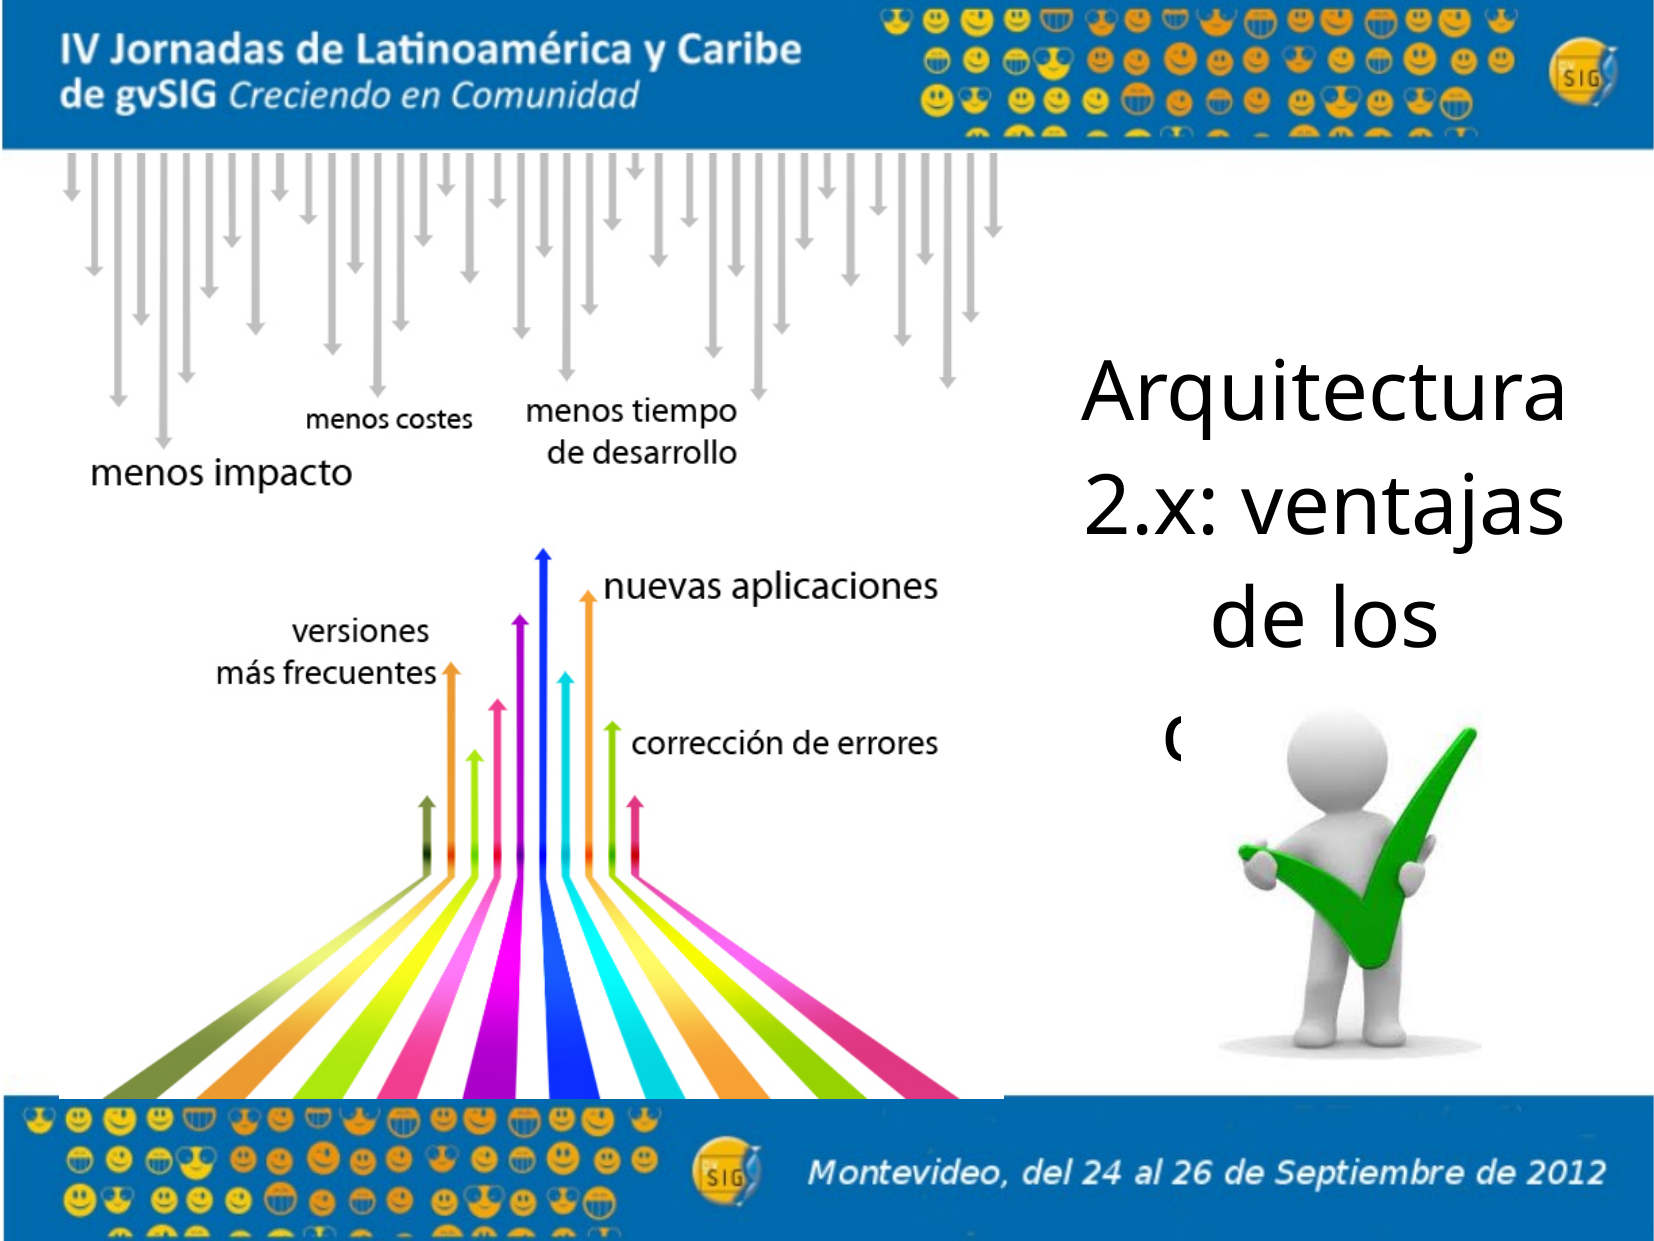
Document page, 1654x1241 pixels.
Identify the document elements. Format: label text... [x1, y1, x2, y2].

title Arquitectura 2.x: ventajas de los cambios [1044, 174, 1606, 943]
picture [1, 0, 1654, 1241]
